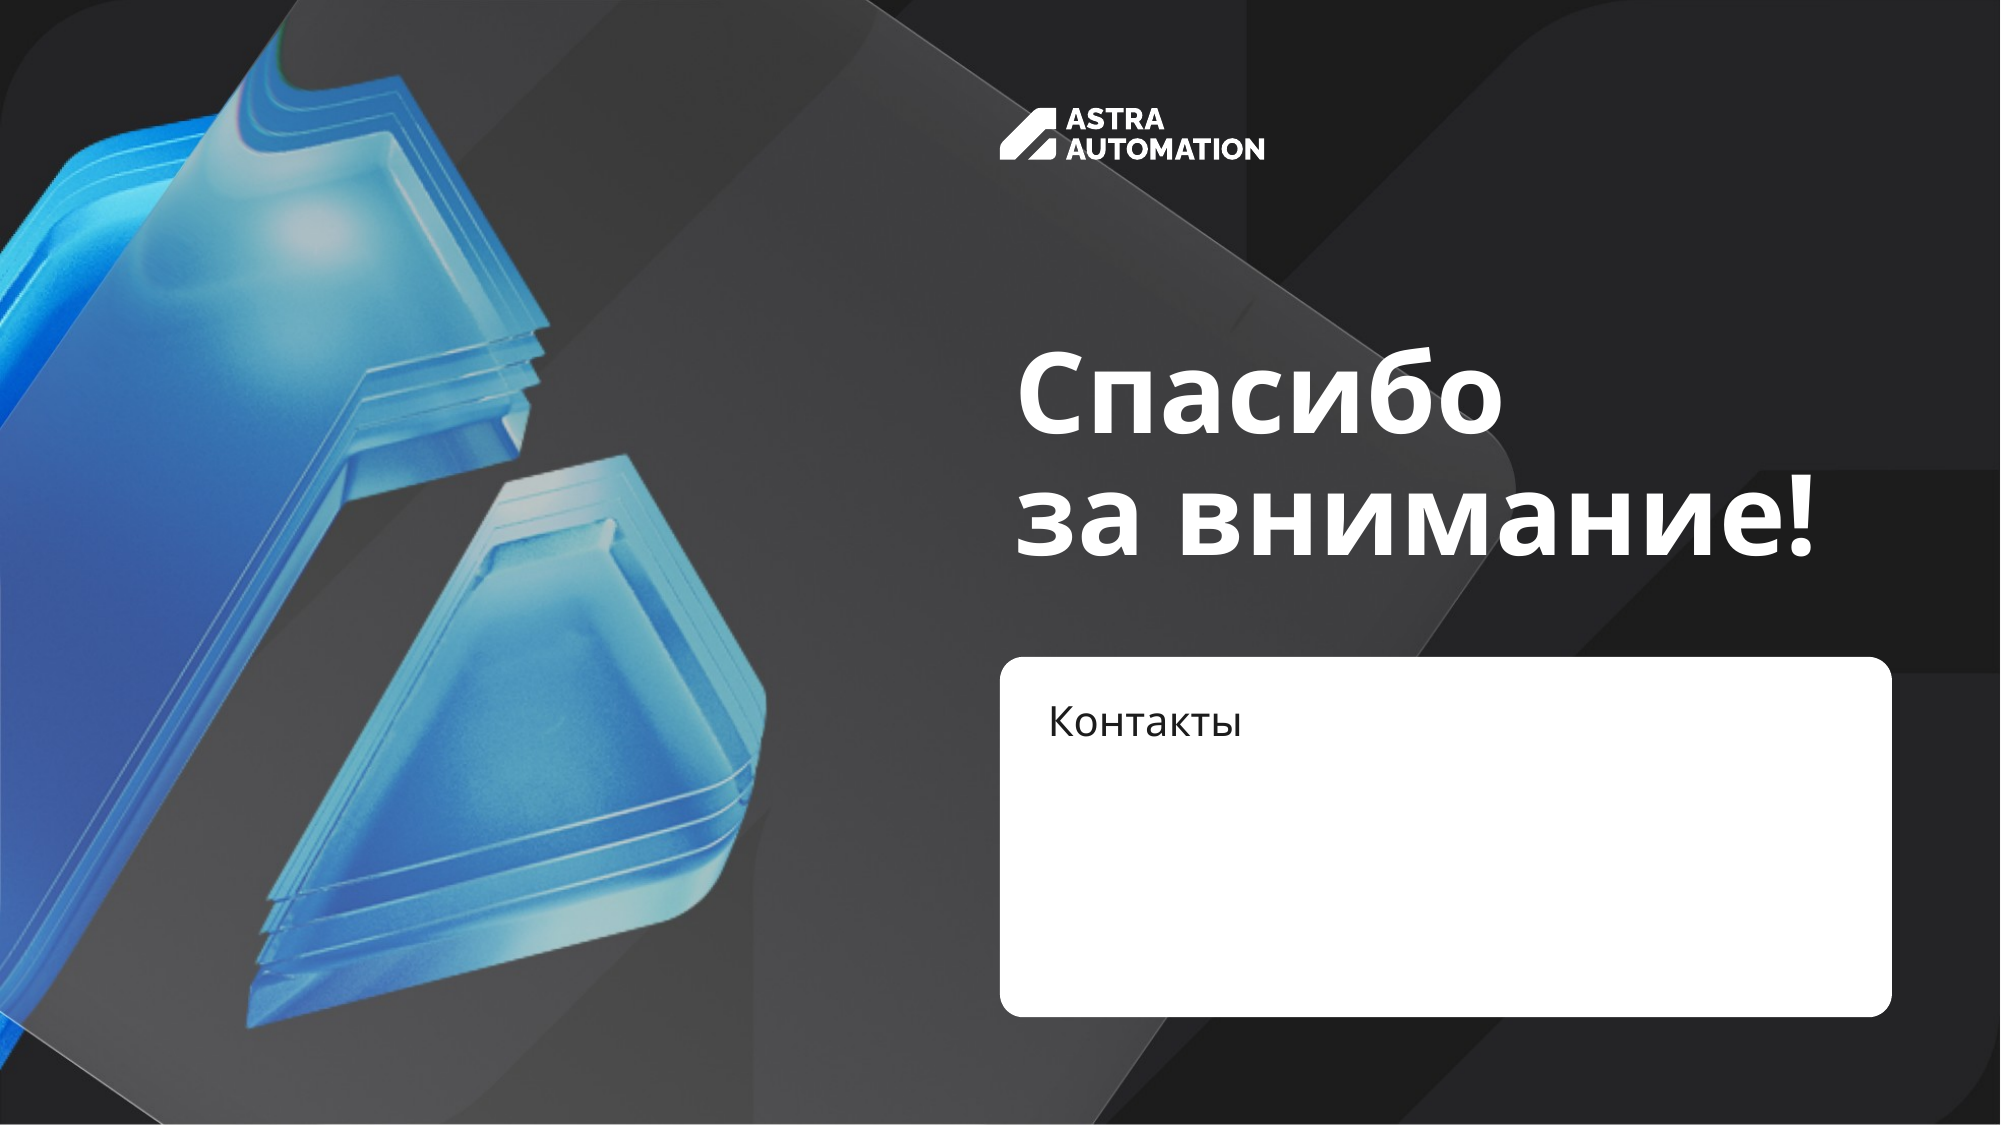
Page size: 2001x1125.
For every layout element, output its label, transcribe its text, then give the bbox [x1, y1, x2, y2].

picture [0, 0, 2001, 1125]
text_box [999, 656, 1892, 1018]
title Спасибо за внимание! [999, 290, 1892, 588]
text_box Контакты [1032, 687, 1275, 754]
